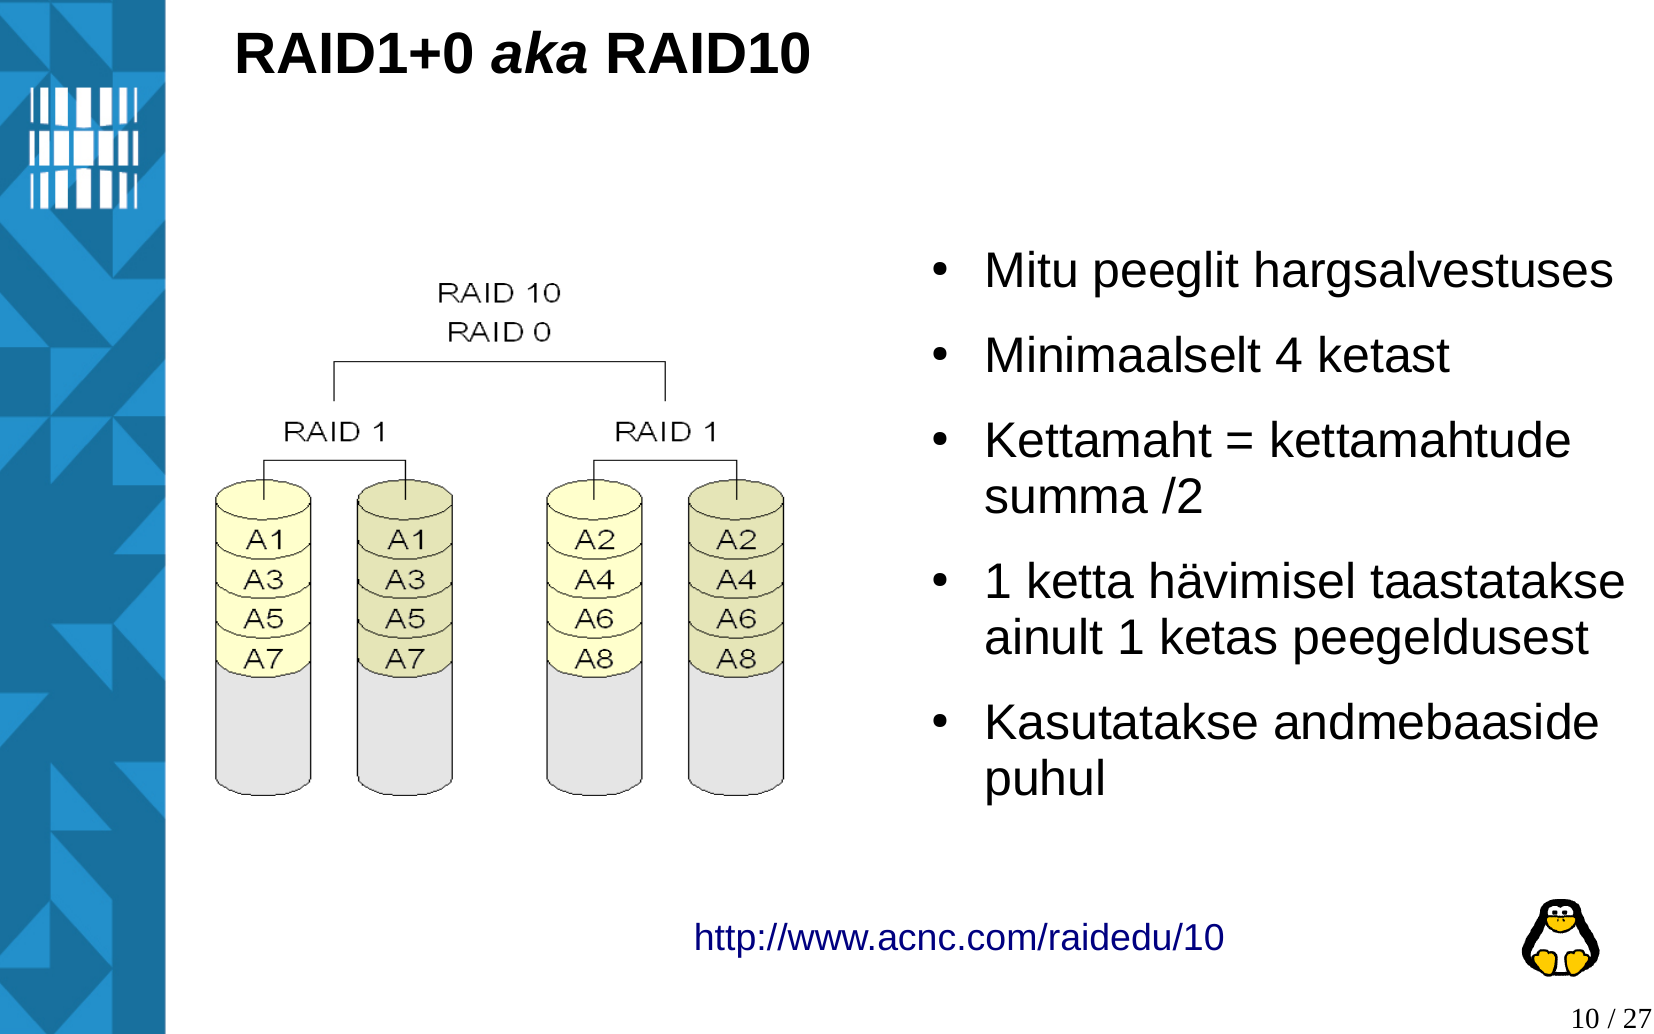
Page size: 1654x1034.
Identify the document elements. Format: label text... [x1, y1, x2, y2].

list Mitu peeglit hargsalvestuses Minimaalselt 4 ketast Kettamaht = kettamahtude summa /2 1 ketta hävimisel taastatakse ainult 1 ketas peegeldusest Kasutatakse andmebaaside puhul [913, 241, 1633, 842]
text_box http://www.acnc.com/raidedu/10 [679, 909, 1258, 967]
title RAID1+0 aka RAID10 [234, 11, 1636, 95]
picture [1494, 875, 1625, 985]
picture [171, 245, 831, 836]
